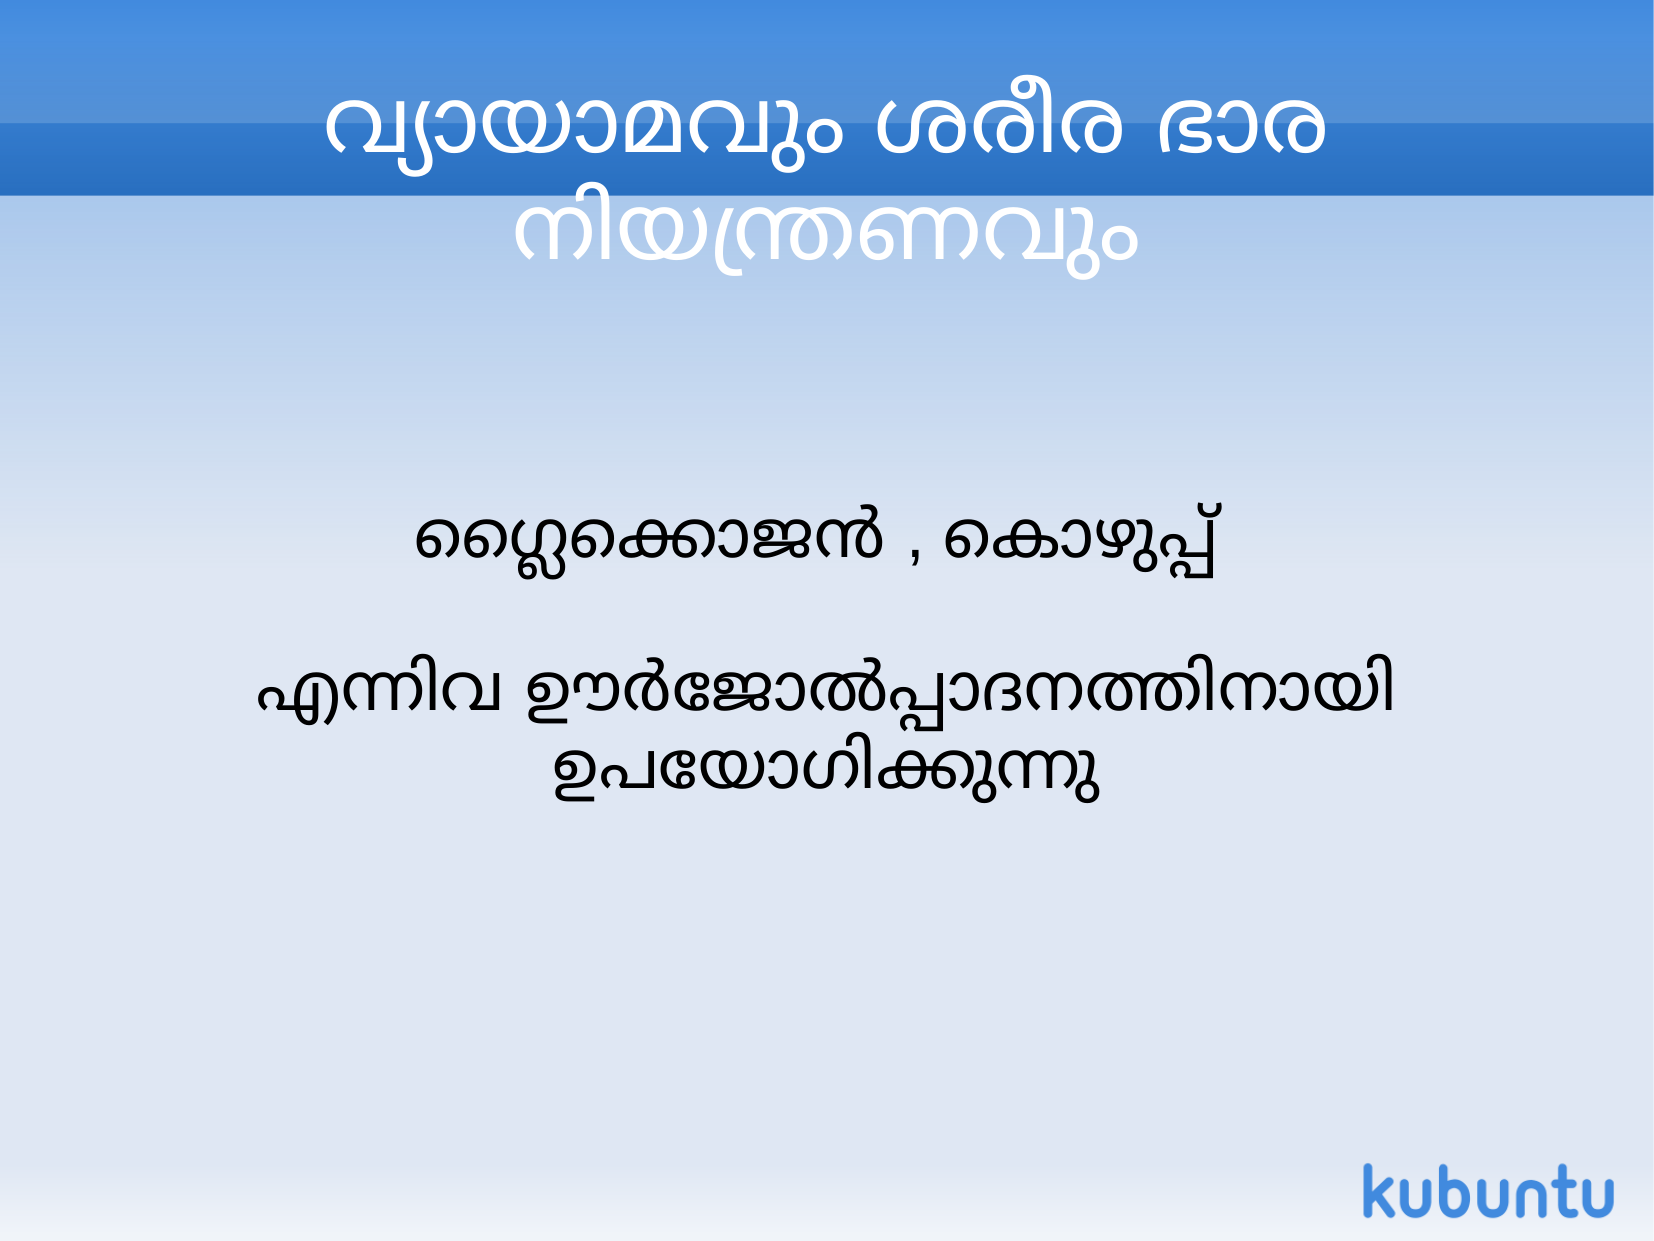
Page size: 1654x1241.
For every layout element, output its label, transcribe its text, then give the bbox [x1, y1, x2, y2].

picture [0, 0, 1654, 1241]
subtitle ഗ്ലൈക്കൊജന്‍ , കൊഴുപ്പ് എന്നിവ ഊര്‍ജോല്‍പ്പാദനത്തിനായി ഉപയോഗിക്കുന്നു [82, 290, 1571, 1010]
title വ്യായാമവും ശരീര ഭാര നിയന്ത്രണവും [82, 67, 1571, 282]
